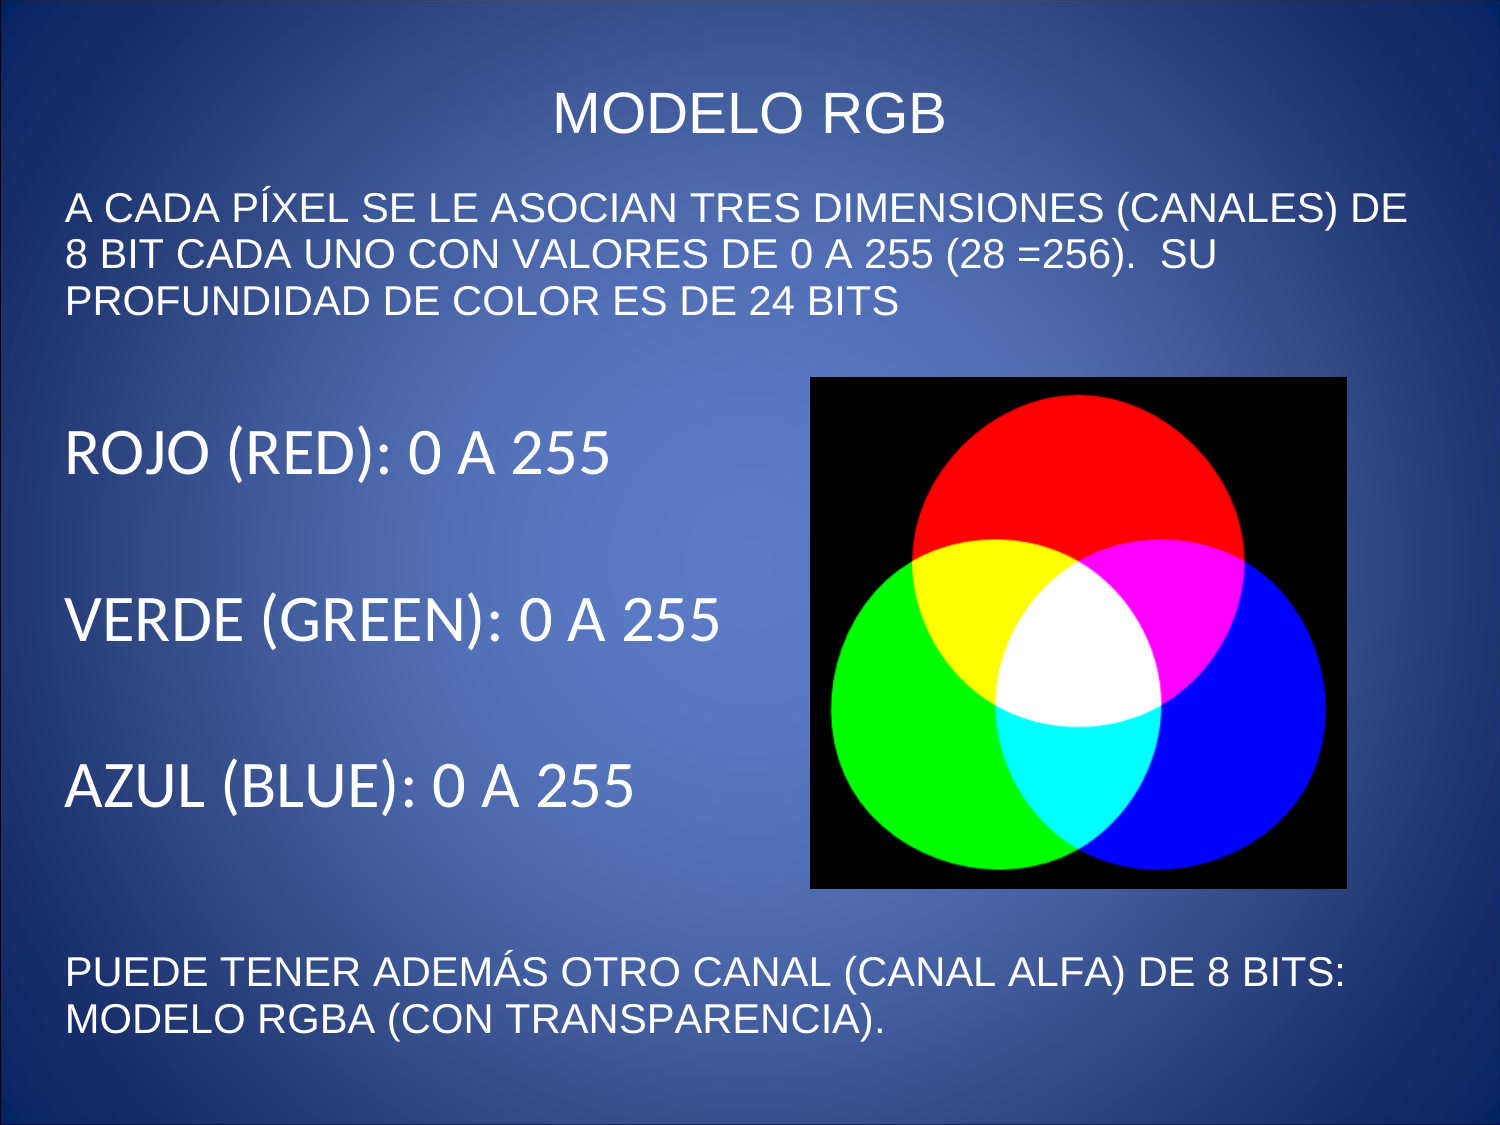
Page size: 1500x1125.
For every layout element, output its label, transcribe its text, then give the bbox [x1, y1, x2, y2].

picture [0, 0, 1500, 1125]
title MODELO RGB [75, 45, 1426, 176]
list A CADA PÍXEL SE LE ASOCIAN TRES DIMENSIONES (CANALES) DE 8 BIT CADA UNO CON VALORES DE 0 A 255 (28 =256). SU PROFUNDIDAD DE COLOR ES DE 24 BITS ROJO (RED): 0 A 255 VERDE (GREEN): 0 A 255 AZUL (BLUE): 0 A 255 PUEDE TENER ADEMÁS OTRO CANAL (CANAL ALFA) DE 8 BITS: MODELO RGBA (CON TRANSPARENCIA). [64, 184, 1443, 1042]
